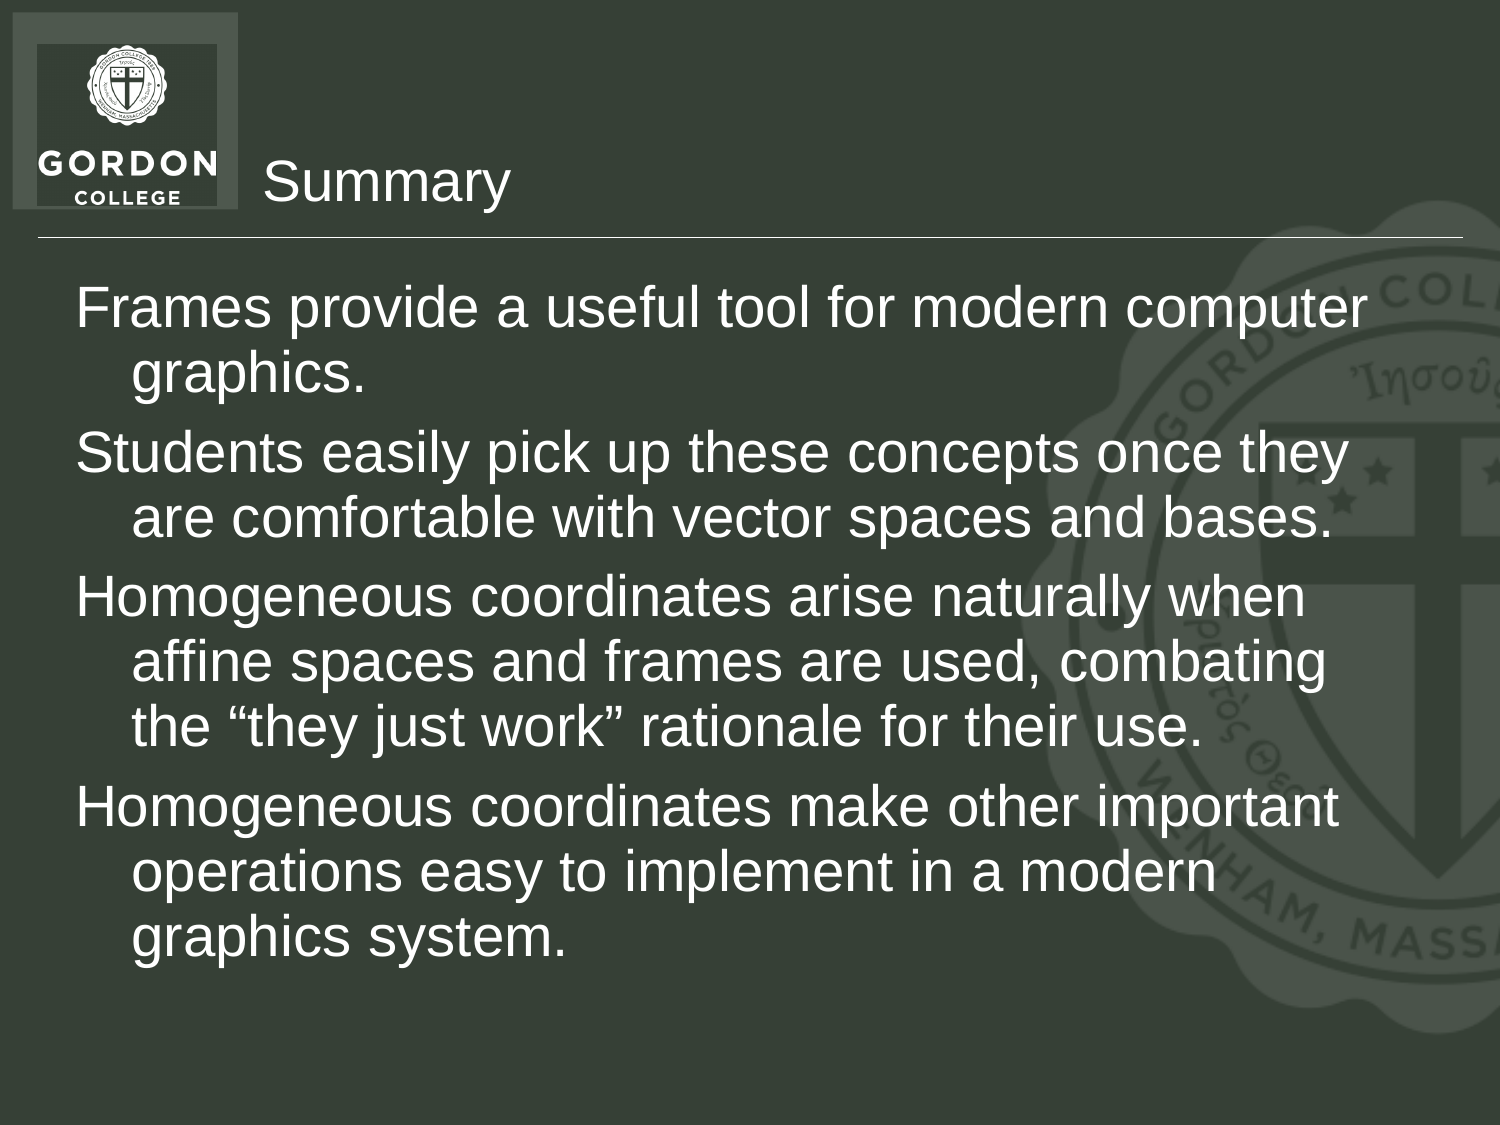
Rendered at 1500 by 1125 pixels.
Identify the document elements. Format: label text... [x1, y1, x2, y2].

picture [0, 0, 1500, 1125]
list Frames provide a useful tool for modern computer graphics. Students easily pick up these concepts once they are comfortable with vector spaces and bases. Homogeneous coordinates arise naturally when affine spaces and frames are used, combating the “they just work” rationale for their use. Homogeneous coordinates make other important operations easy to implement in a modern graphics system. [75, 275, 1426, 1011]
title Summary [262, 138, 1463, 225]
